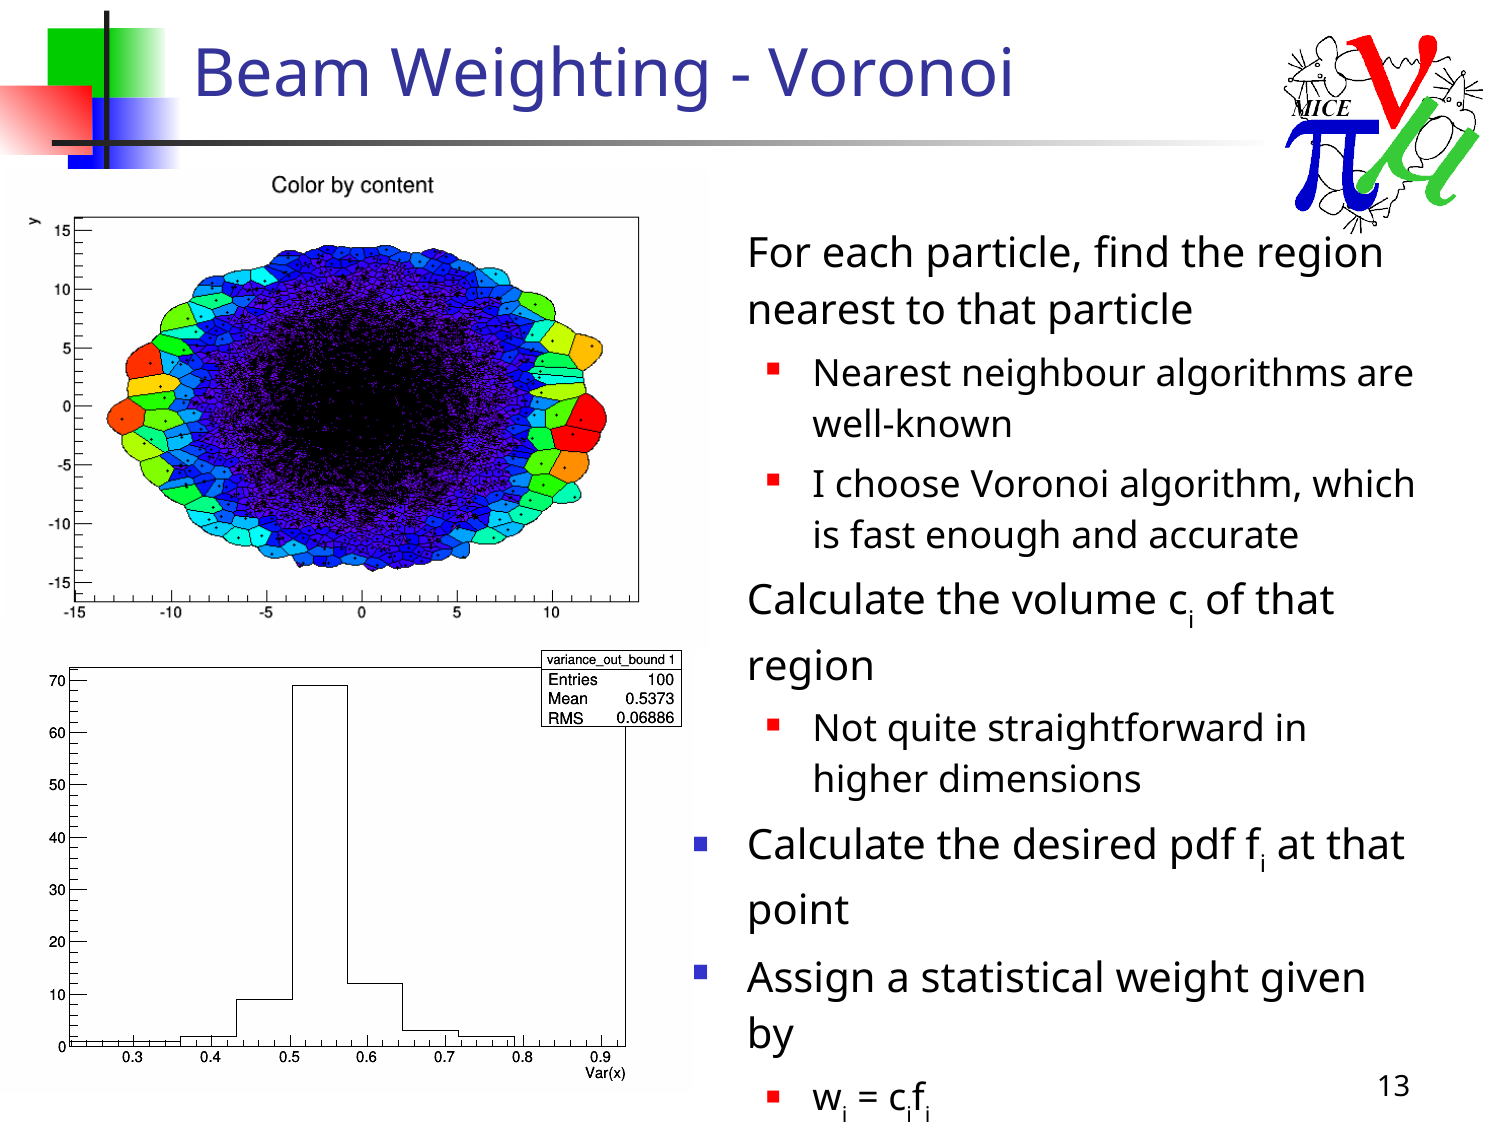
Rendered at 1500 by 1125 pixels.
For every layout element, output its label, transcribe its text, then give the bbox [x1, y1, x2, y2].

title Beam Weighting - Voronoi [191, 0, 1471, 164]
picture [1264, 5, 1500, 251]
picture [0, 169, 709, 1093]
list For each particle, find the region nearest to that particle Nearest neighbour algorithms are well-known I choose Voronoi algorithm, which is fast enough and accurate Calculate the volume ci of that region Not quite straightforward in higher dimensions Calculate the desired pdf fi at that point Assign a statistical weight given by wi = cifi [694, 222, 1418, 1063]
